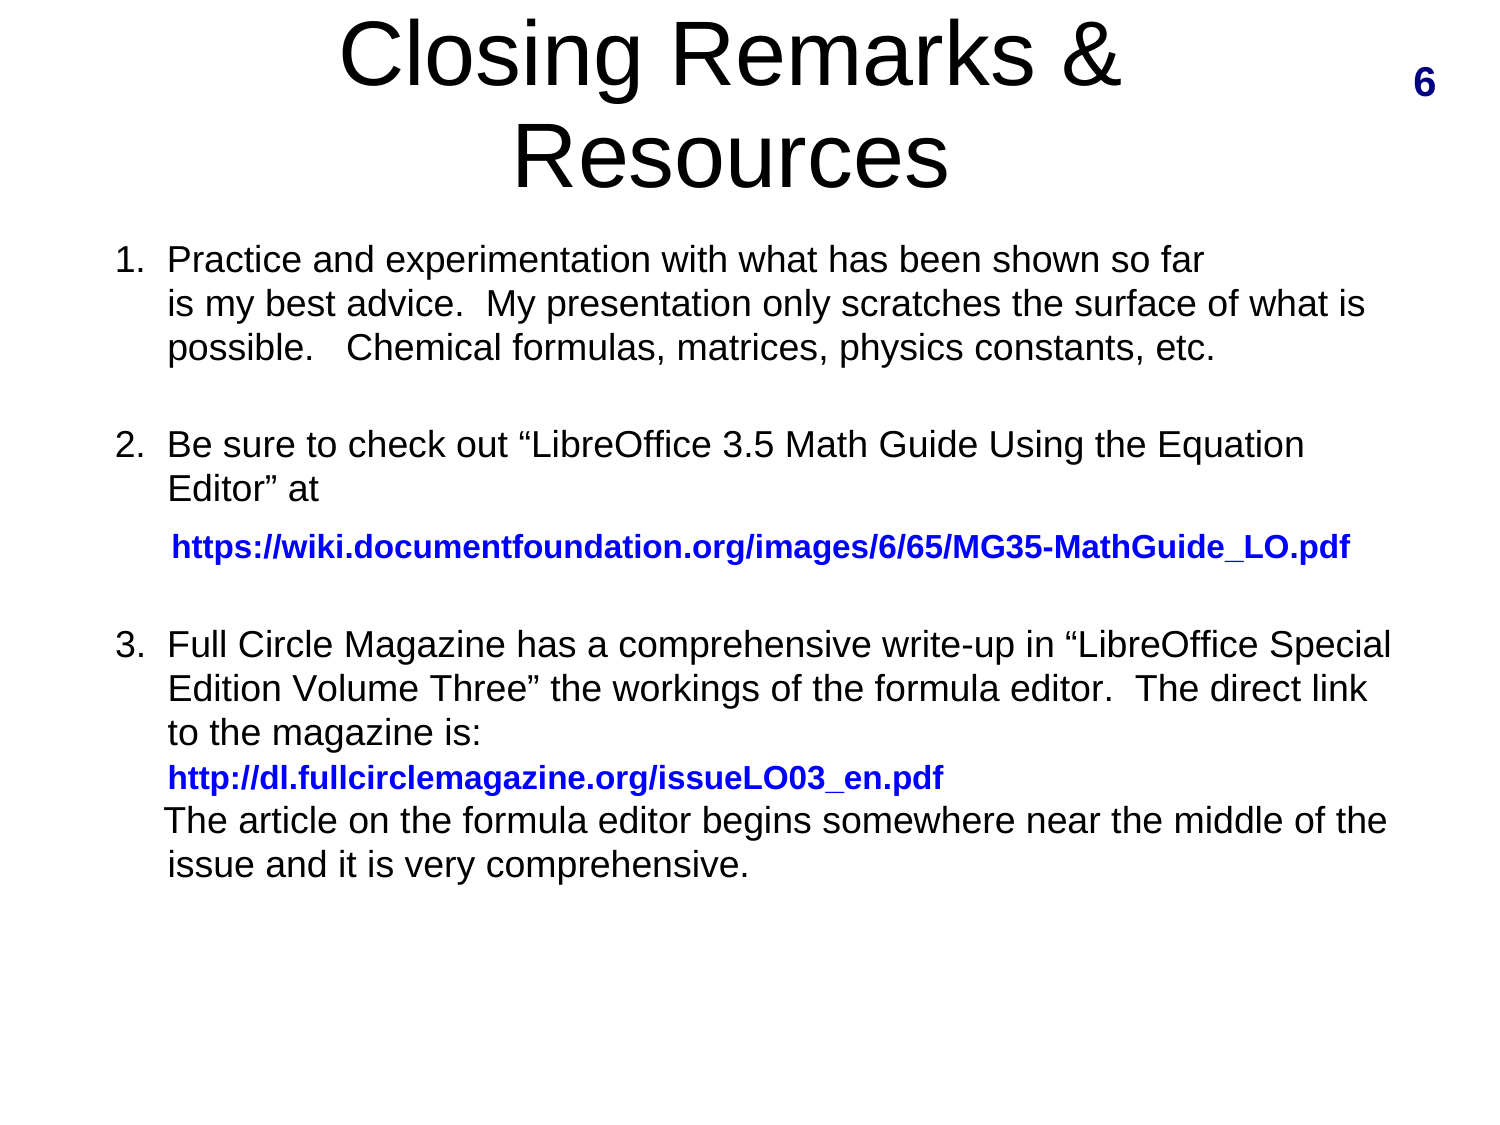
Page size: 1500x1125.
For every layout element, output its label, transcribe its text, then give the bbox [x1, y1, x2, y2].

text_box 6 [1387, 47, 1463, 113]
title Closing Remarks & Resources [225, 0, 1238, 216]
list 1. Practice and experimentation with what has been shown so far is my best advice. My presentation only scratches the surface of what is possible. Chemical formulas, matrices, physics constants, etc. 2. Be sure to check out “LibreOffice 3.5 Math Guide Using the Equation Editor” at https://wiki.documentfoundation.org/images/6/65/MG35-MathGuide_LO.pdf 3. Full Circle Magazine has a comprehensive write-up in “LibreOffice Special Edition Volume Three” the workings of the formula editor. The direct link to the magazine is: http://dl.fullcirclemagazine.org/issueLO03_en.pdf The article on the formula editor begins somewhere near the middle of the issue and it is very comprehensive. [37, 238, 1426, 988]
